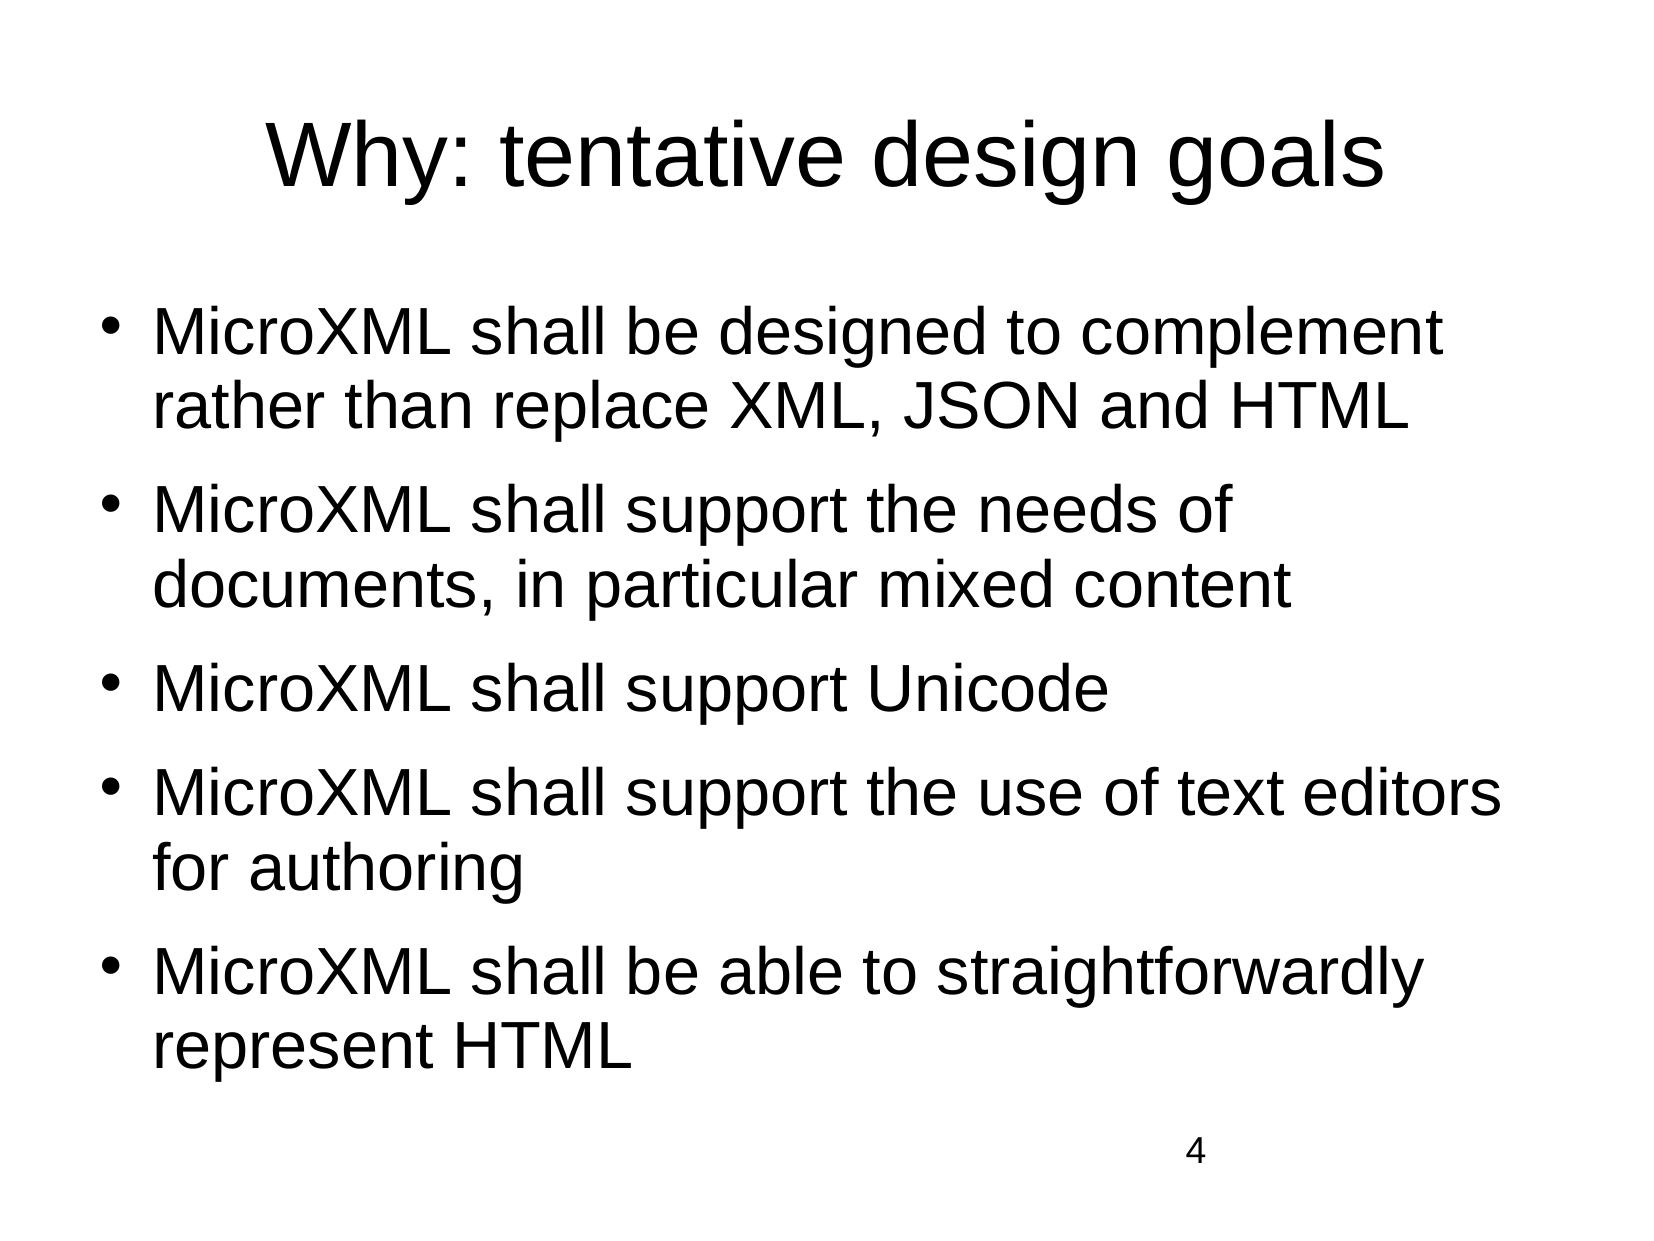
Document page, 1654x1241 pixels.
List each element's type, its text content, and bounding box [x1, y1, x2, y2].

title Why: tentative design goals [82, 56, 1571, 249]
list MicroXML shall be designed to complement rather than replace XML, JSON and HTML MicroXML shall support the needs of documents, in particular mixed content MicroXML shall support Unicode MicroXML shall support the use of text editors for authoring MicroXML shall be able to straightforwardly represent HTML [82, 290, 1571, 1104]
